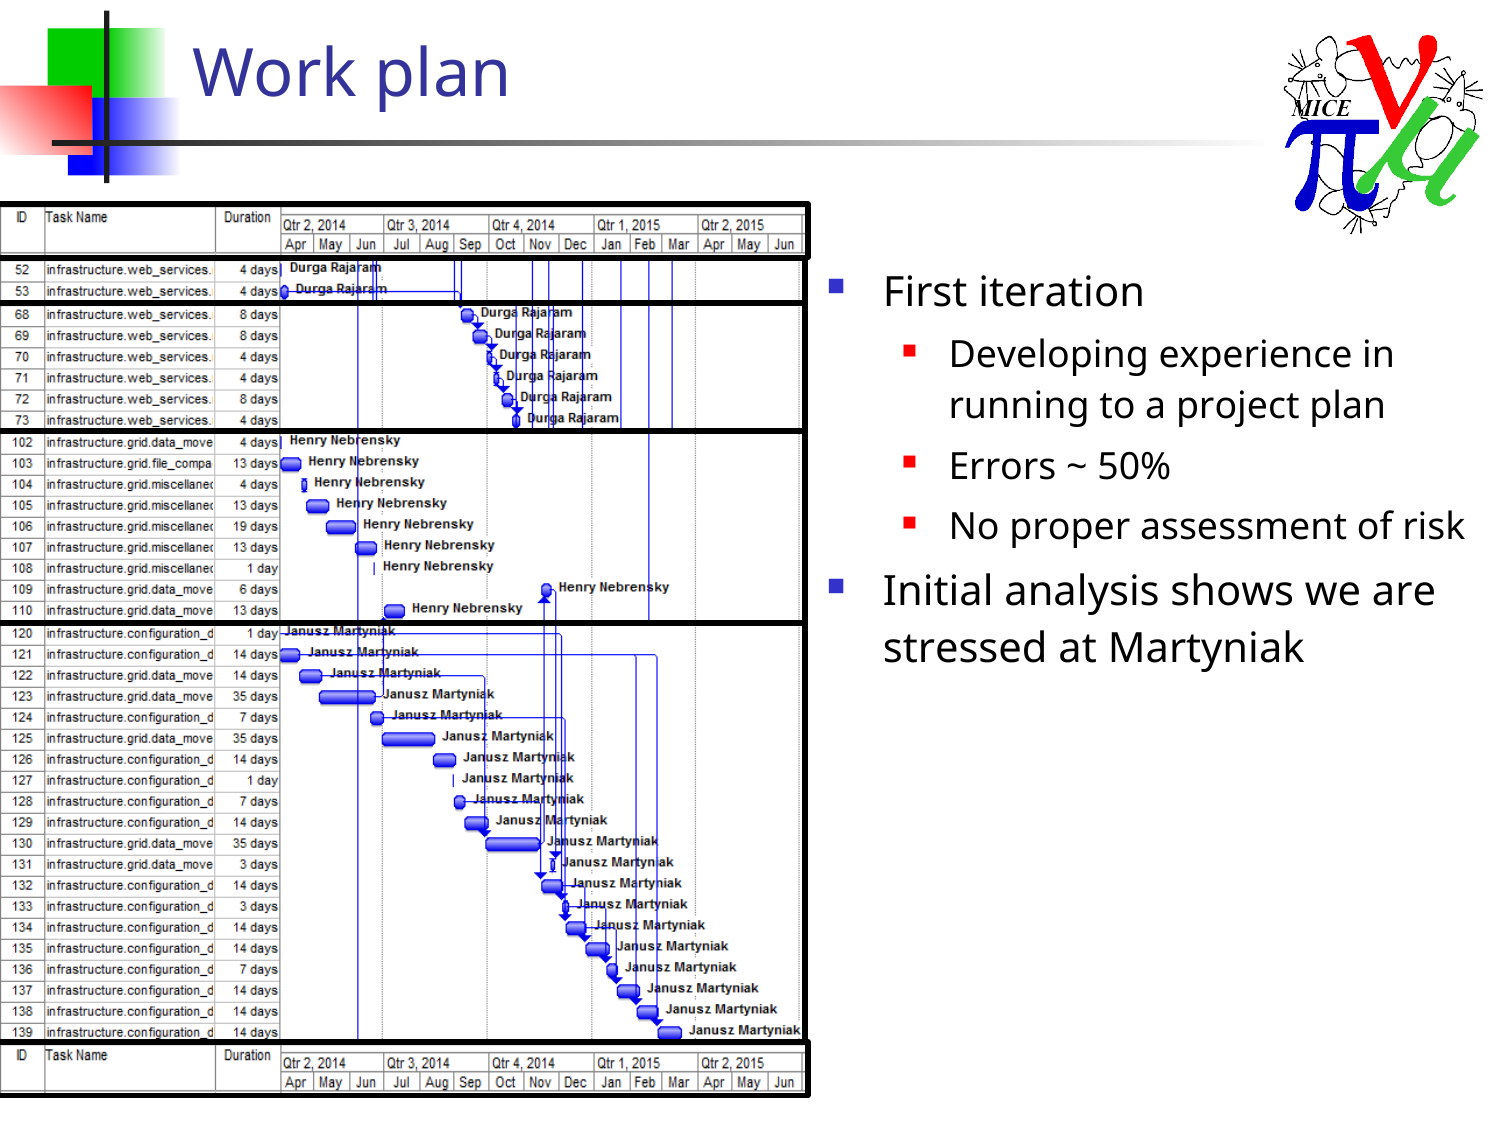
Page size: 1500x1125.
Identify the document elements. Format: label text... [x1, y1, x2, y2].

picture [0, 625, 802, 1039]
picture [1264, 5, 1500, 251]
picture [0, 206, 805, 255]
picture [0, 1044, 805, 1093]
list First iteration Developing experience in running to a project plan Errors ~ 50% No proper assessment of risk Initial analysis shows we are stressed at Martyniak [826, 261, 1477, 1125]
title Work plan [191, 0, 1471, 164]
picture [0, 306, 802, 428]
picture [0, 260, 802, 300]
picture [0, 434, 802, 620]
